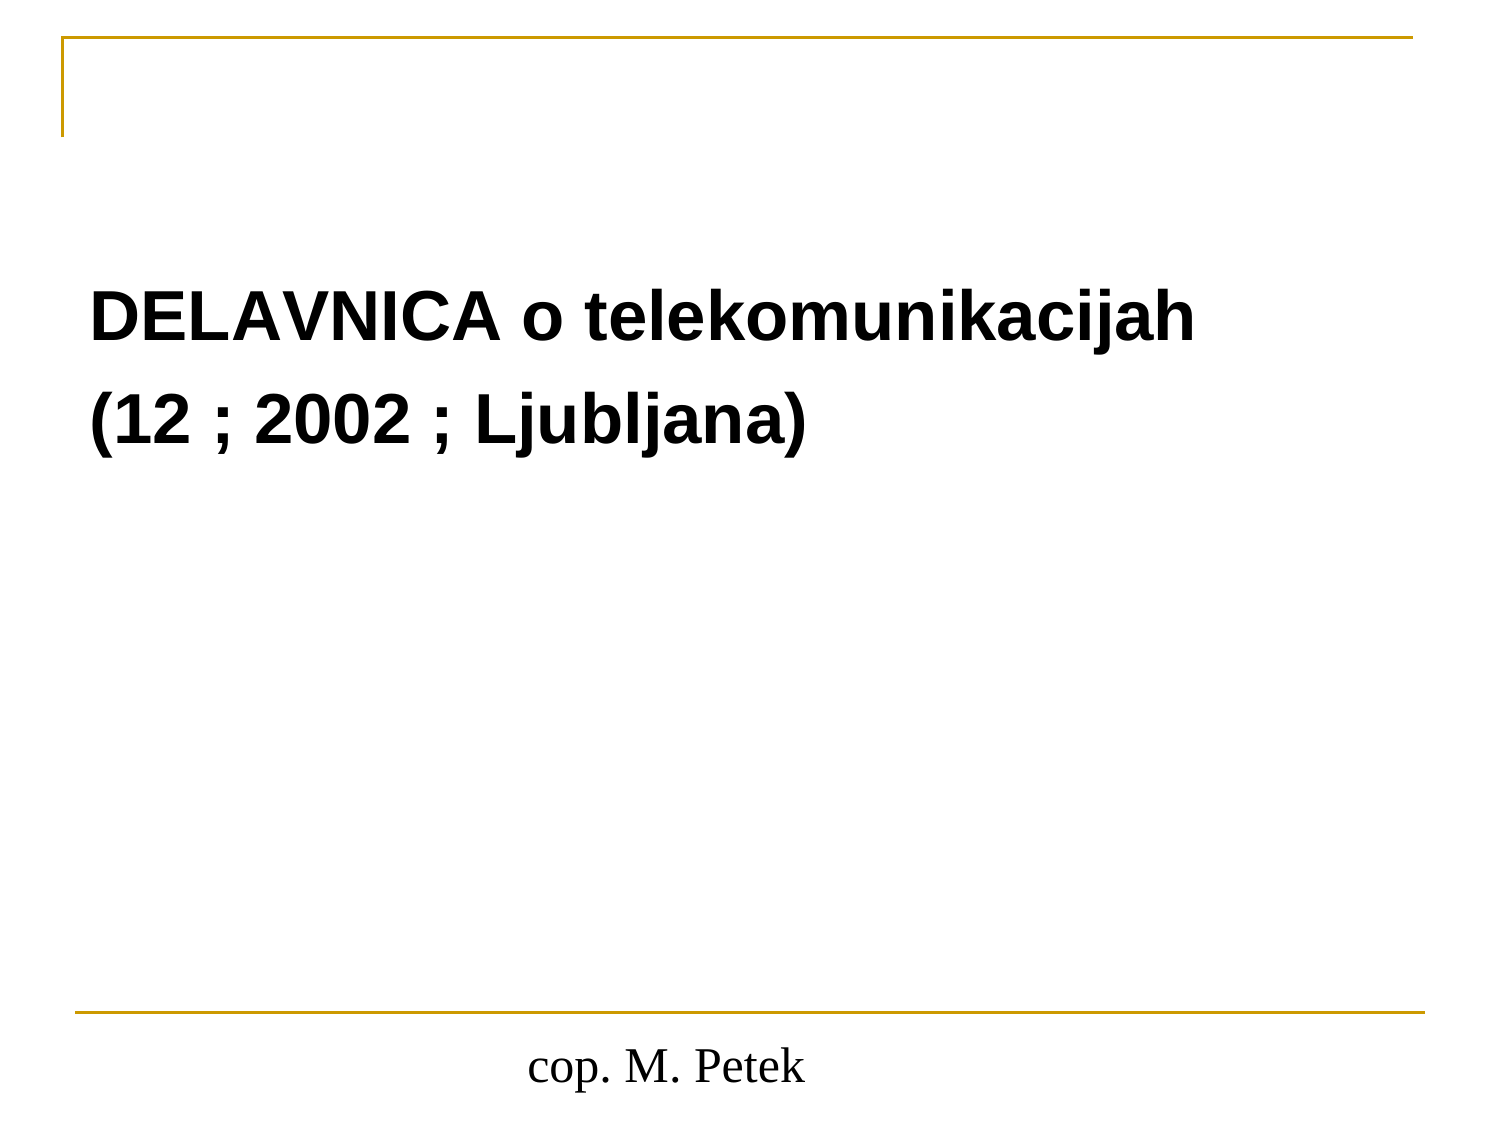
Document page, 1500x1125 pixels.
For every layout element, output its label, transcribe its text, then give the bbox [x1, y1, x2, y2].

list DELAVNICA o telekomunikacijah (12 ; 2002 ; Ljubljana) [75, 262, 1426, 1006]
